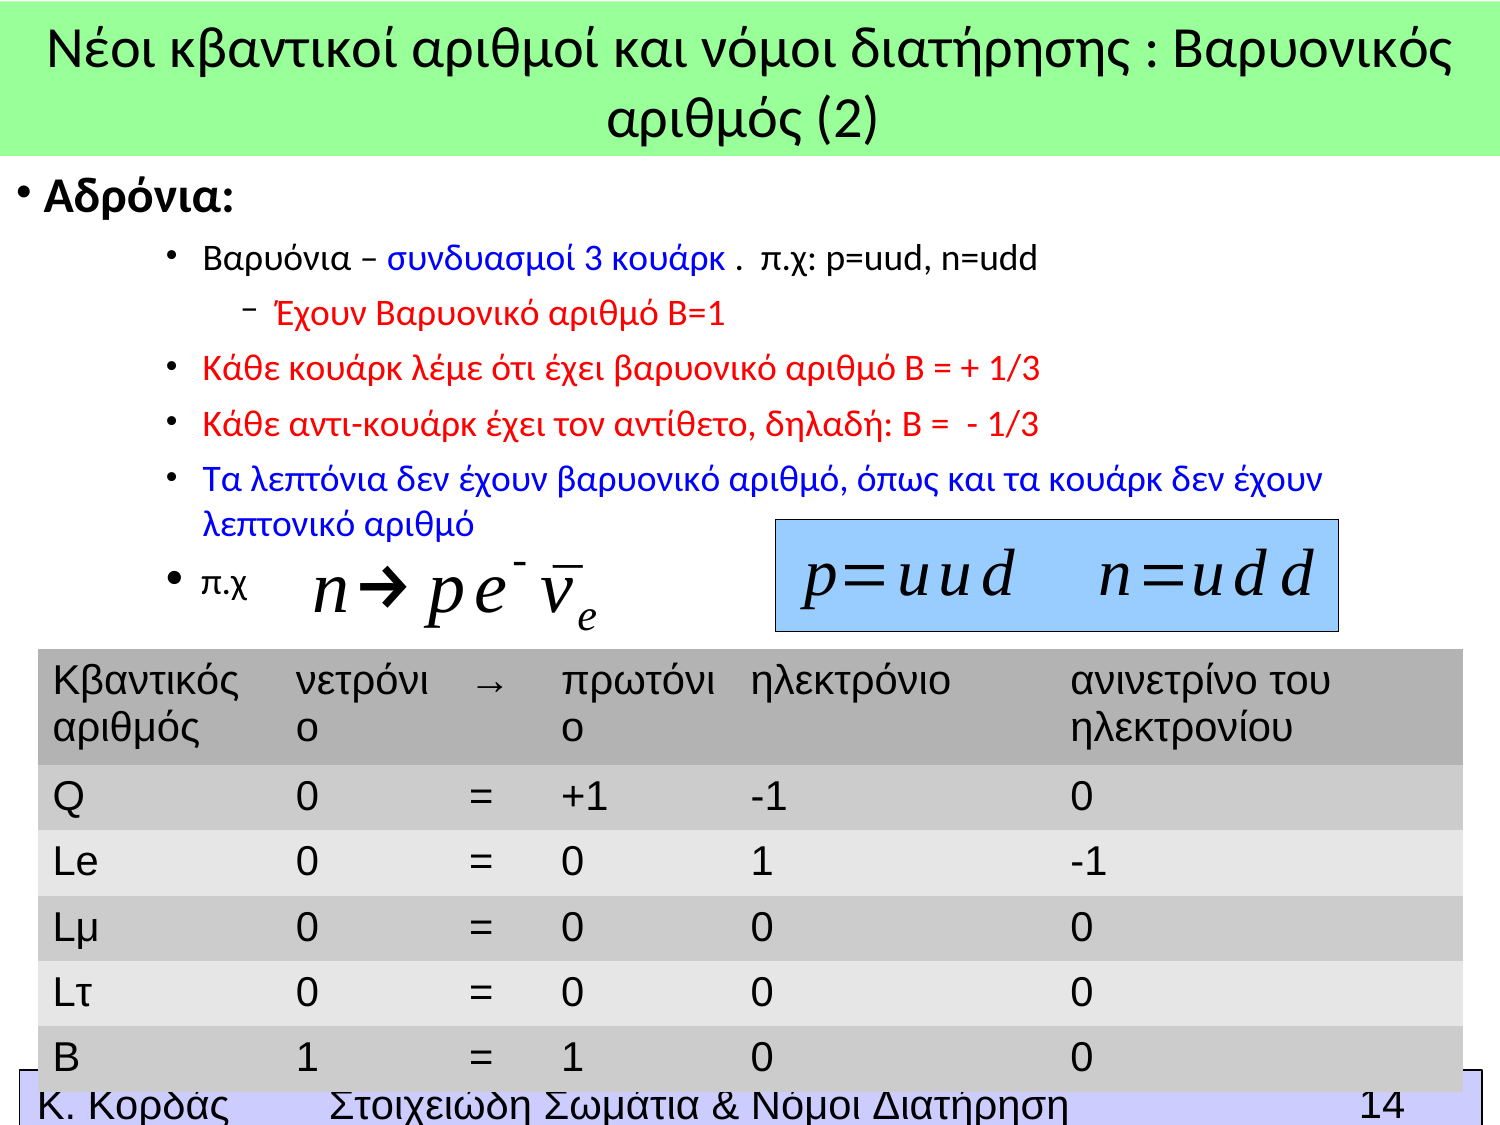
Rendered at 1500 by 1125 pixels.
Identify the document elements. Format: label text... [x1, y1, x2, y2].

table_cell Lτ [38, 961, 281, 1026]
table_cell 1 [736, 830, 1056, 896]
chart [779, 537, 1035, 613]
table_cell 0 [1056, 765, 1463, 830]
text_box Αδρόνια: Βαρυόνια – συνδυασμοί 3 κουάρκ . π.χ: p=uud, n=udd Έχουν Bαρυονικό αριθμό B=1 Κάθε κουάρκ λέμε ότι έχει βαρυονικό αριθμό Β = + 1/3 Κάθε αντι-κουάρκ έχει τον αντίθετο, δηλαδή: Β = - 1/3 Τα λεπτόνια δεν έχουν βαρυονικό αριθμό, όπως και τα κουάρκ δεν έχουν λεπτονικό αριθμό π.χ [0, 154, 1424, 1013]
table_cell 1 [281, 1026, 454, 1092]
table_cell = [454, 896, 546, 961]
table_header → [454, 649, 546, 765]
table_header νετρόνιο [281, 649, 454, 765]
table_cell 0 [546, 830, 736, 896]
table_cell = [454, 961, 546, 1026]
chart [293, 532, 617, 638]
table_cell Q [38, 765, 281, 830]
table_cell 0 [546, 961, 736, 1026]
table_cell 0 [736, 961, 1056, 1026]
table_cell 0 [546, 896, 736, 961]
chart [1082, 536, 1335, 612]
table_header ανινετρίνο του ηλεκτρονίου [1056, 649, 1463, 765]
table_cell = [454, 765, 546, 830]
table_header Κβαντικός αριθμός [38, 649, 281, 765]
table_cell = [454, 830, 546, 896]
table_cell 0 [1056, 961, 1463, 1026]
table_cell = [454, 1026, 546, 1092]
table_cell 0 [281, 896, 454, 961]
table_header πρωτόνιο [546, 649, 736, 765]
table_cell 0 [281, 961, 454, 1026]
table_cell Lμ [38, 896, 281, 961]
table_cell -1 [1056, 830, 1463, 896]
table_header ηλεκτρόνιο [736, 649, 1056, 765]
table_cell 0 [1056, 896, 1463, 961]
text_box Νέοι κβαντικοί αριθμοί και νόμοι διατήρησης : Βαρυονικός αριθμός (2) [0, 1, 1500, 156]
table_cell 1 [546, 1026, 736, 1092]
table_cell 0 [281, 830, 454, 896]
table_cell Β [38, 1026, 281, 1092]
table_cell -1 [736, 765, 1056, 830]
table_cell +1 [546, 765, 736, 830]
table_cell 0 [736, 1026, 1056, 1092]
table_cell 0 [1056, 1026, 1463, 1092]
table_cell 0 [281, 765, 454, 830]
table_cell Le [38, 830, 281, 896]
table_cell 0 [736, 896, 1056, 961]
